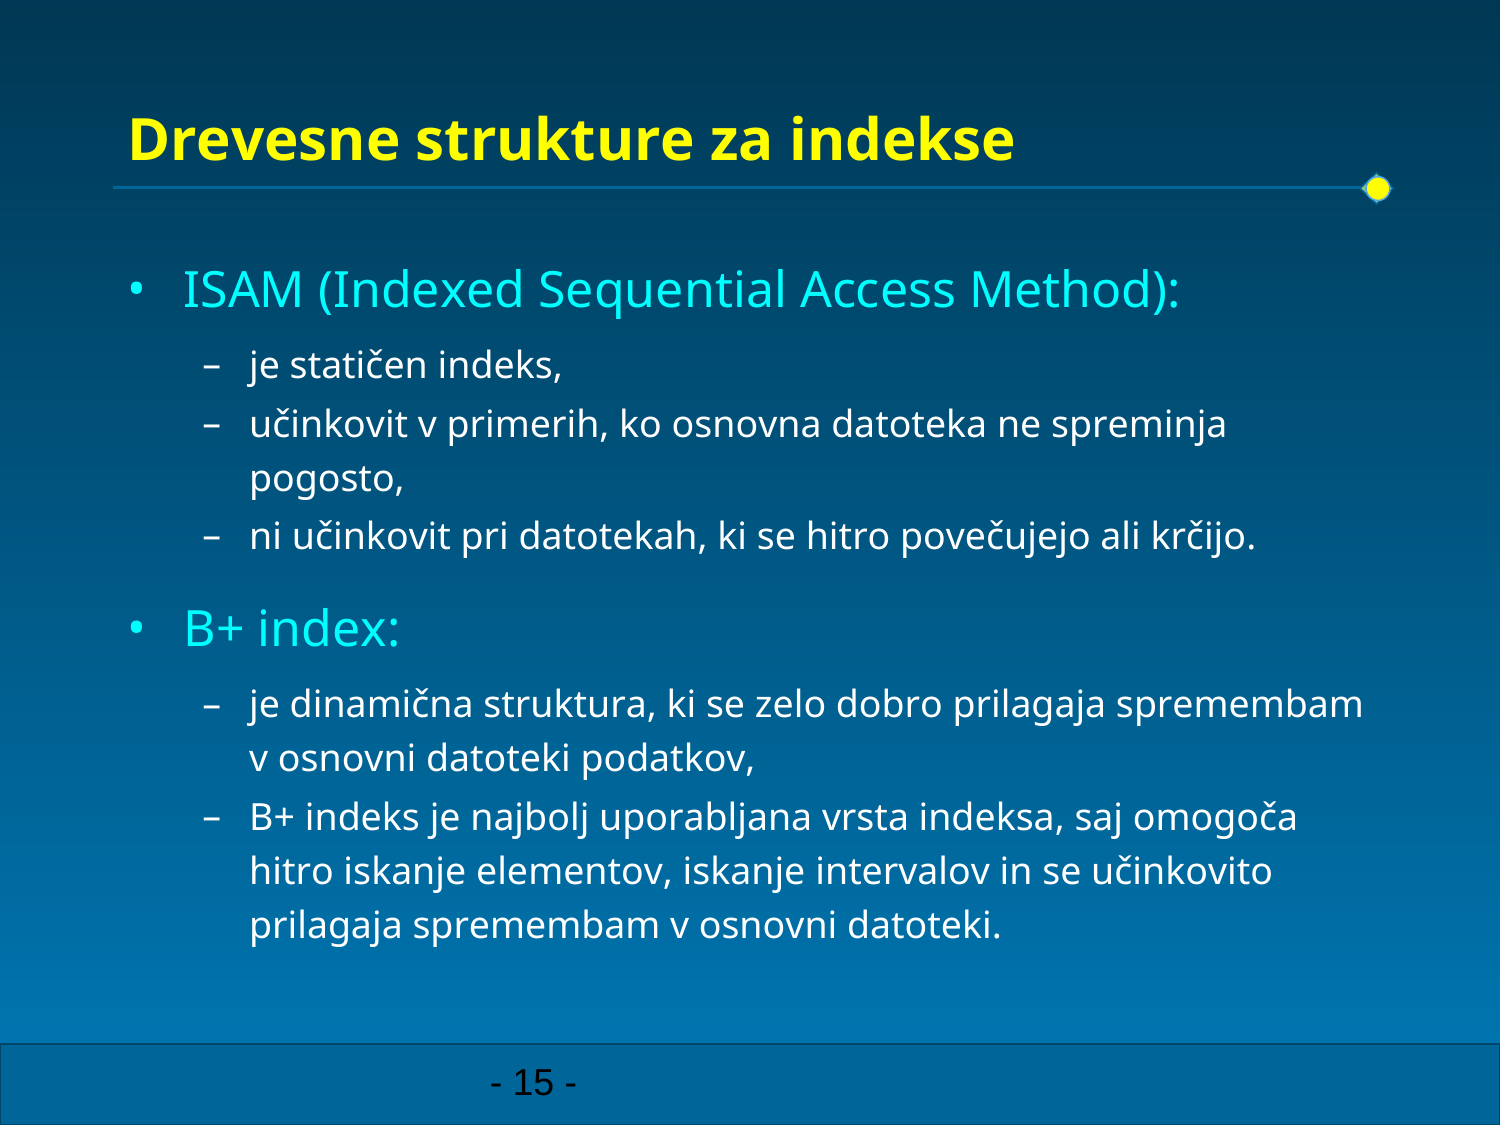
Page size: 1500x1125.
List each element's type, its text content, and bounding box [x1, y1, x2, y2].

list ISAM (Indexed Sequential Access Method): je statičen indeks, učinkovit v primerih, ko osnovna datoteka ne spreminja pogosto, ni učinkovit pri datotekah, ki se hitro povečujejo ali krčijo. B+ index: je dinamična struktura, ki se zelo dobro prilagaja spremembam v osnovni datoteki podatkov, B+ indeks je najbolj uporabljana vrsta indeksa, saj omogoča hitro iskanje elementov, iskanje intervalov in se učinkovito prilagaja spremembam v osnovni datoteki. [112, 237, 1388, 963]
title Drevesne strukture za indekse [112, 94, 1388, 181]
